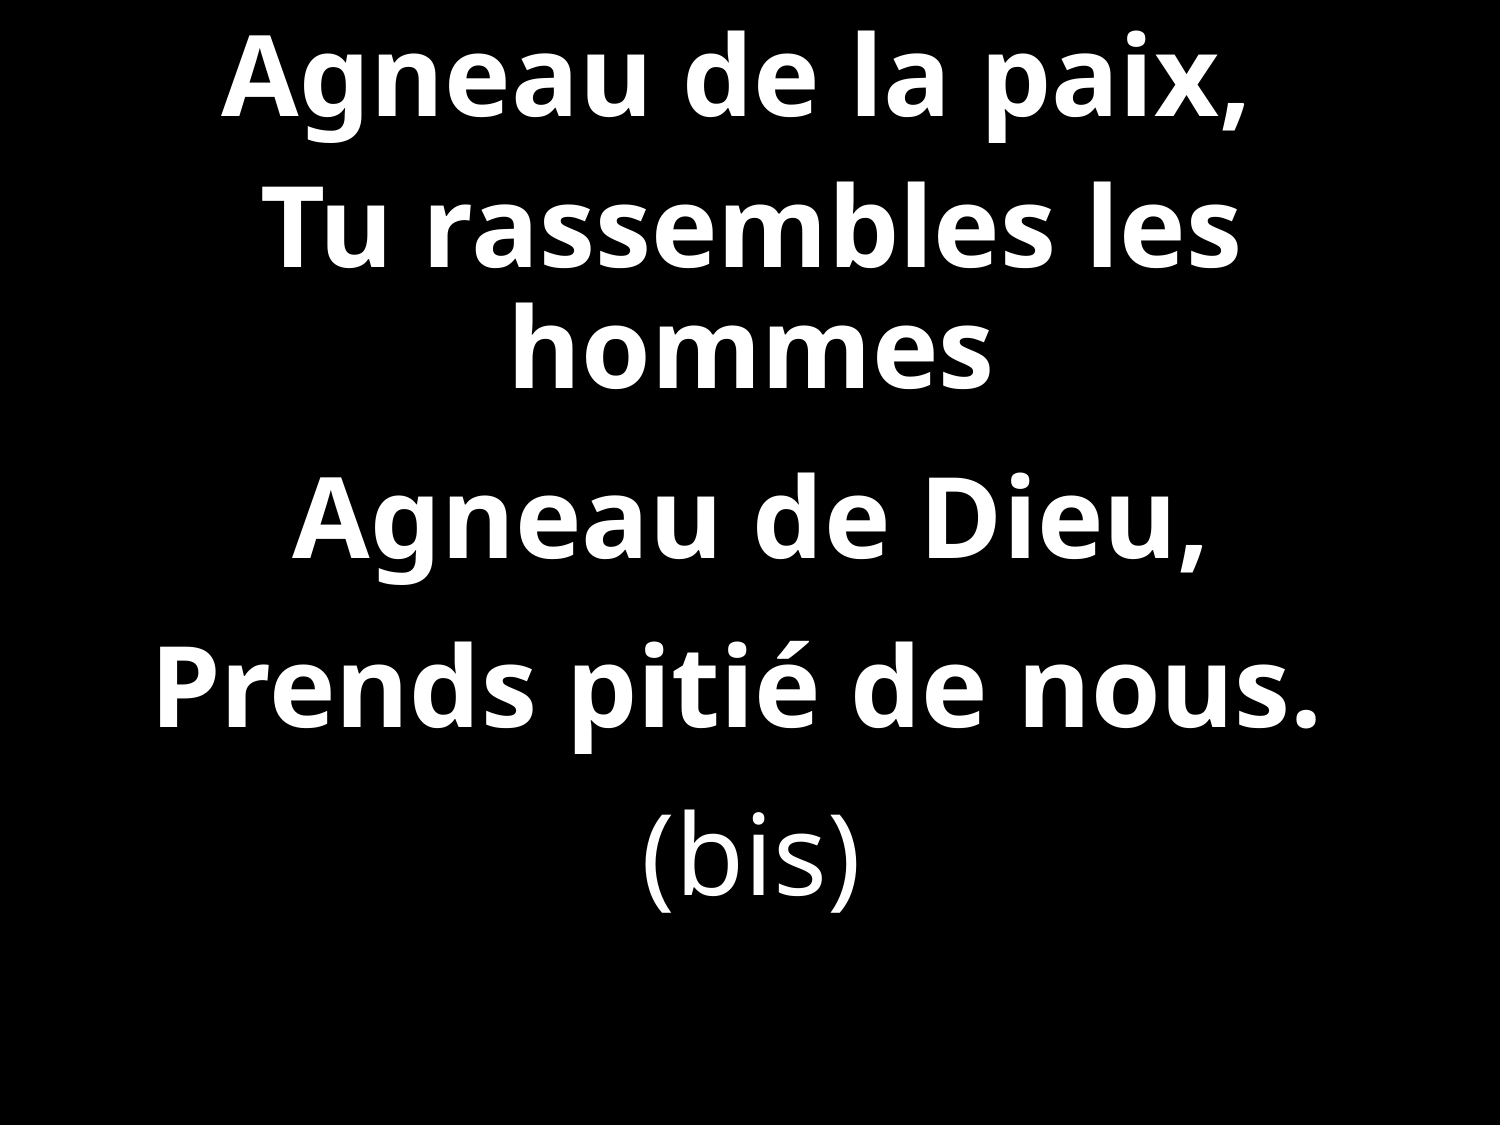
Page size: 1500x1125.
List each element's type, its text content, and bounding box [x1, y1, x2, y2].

list Agneau de la paix, Tu rassembles les hommes Agneau de Dieu, Prends pitié de nous. (bis) [2, 12, 1500, 1099]
